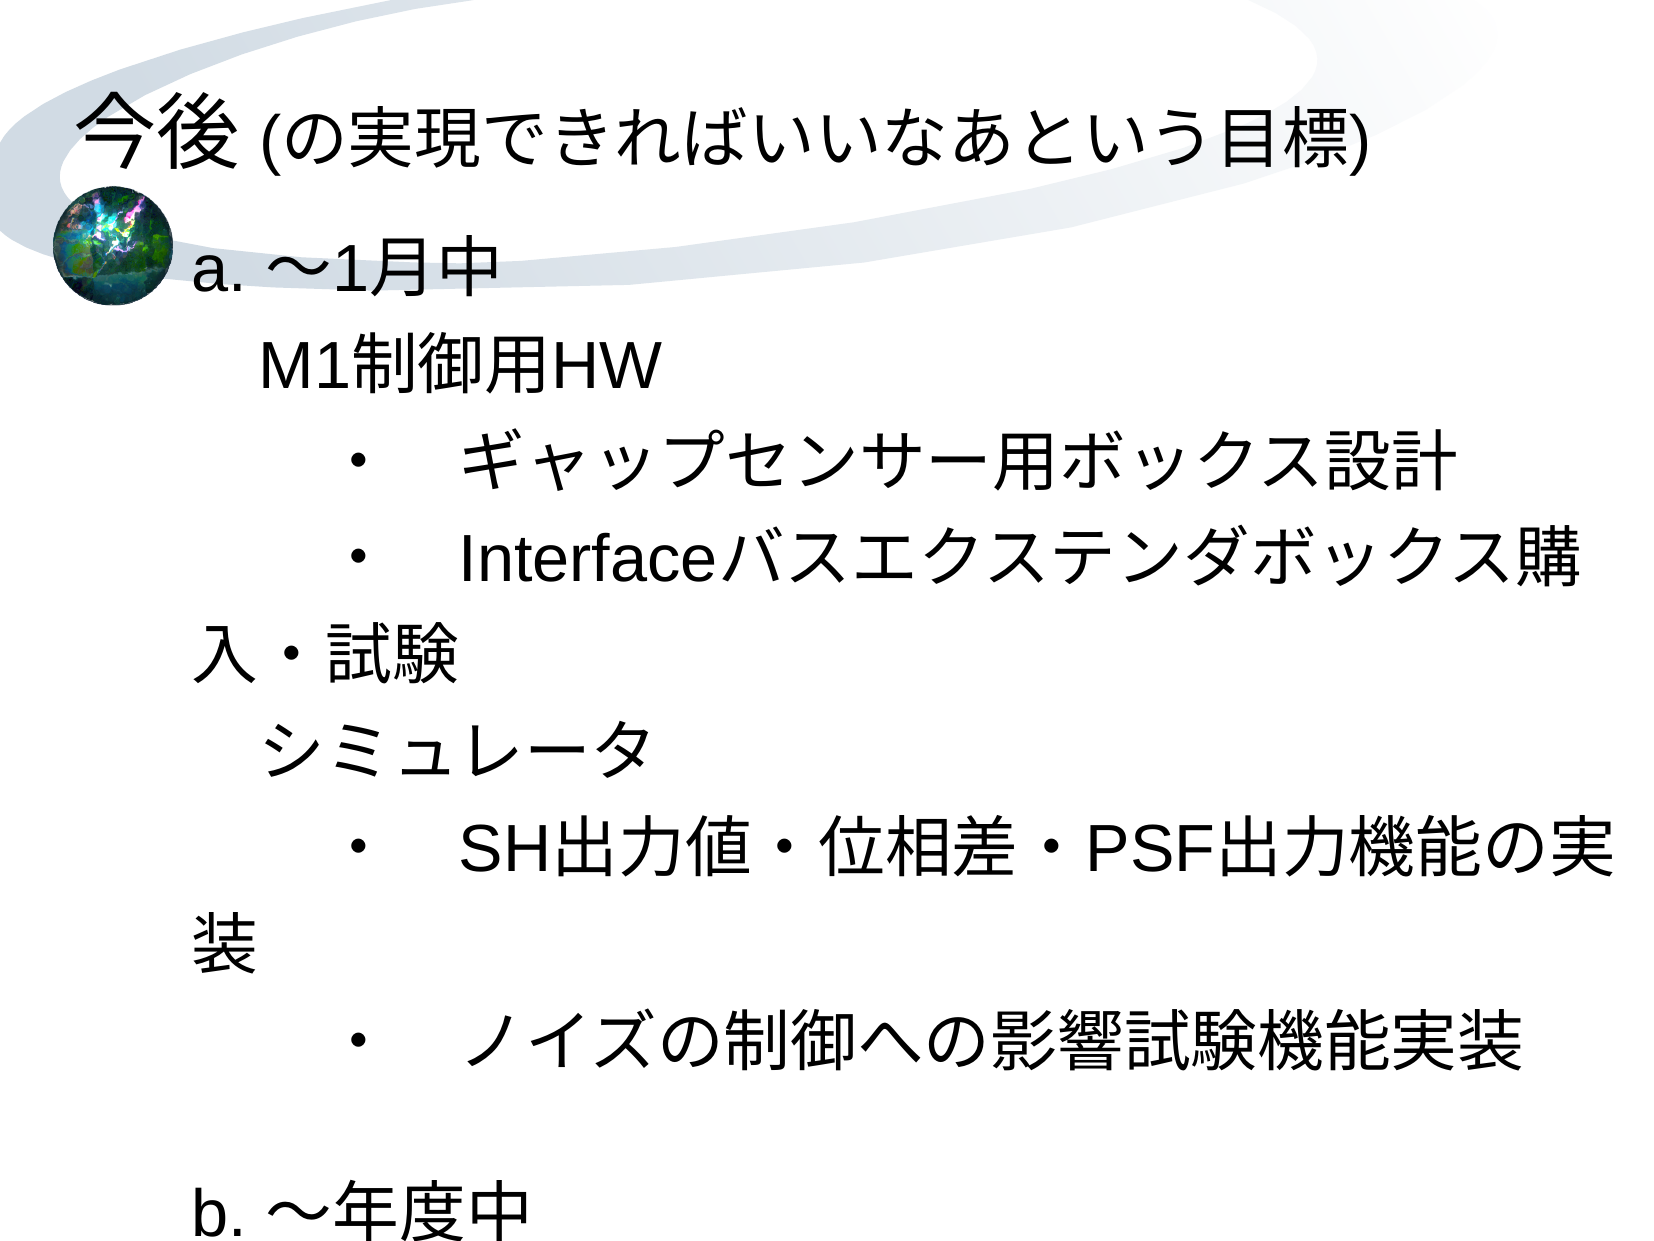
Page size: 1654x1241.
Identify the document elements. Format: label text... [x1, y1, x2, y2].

text_box a. ～1月中 M1制御用HW ・ ギャップセンサー用ボックス設計 ・ Interfaceバスエクステンダボックス購入・試験 シミュレータ ・ SH出力値・位相差・PSF出力機能の実装 ・ ノイズの制御への影響試験機能実装 b. ～年度中 M1制御用HW ・ アクチュエータ制御ボックス・ライブラリ構築 シミュレータ ・ ギャップセンサー最適配置検討 ・ ノイズ安定性試験 [177, 206, 1654, 1204]
text_box 今後 (の実現できればいいなあという目標) [59, 59, 1506, 160]
picture [43, 175, 182, 314]
